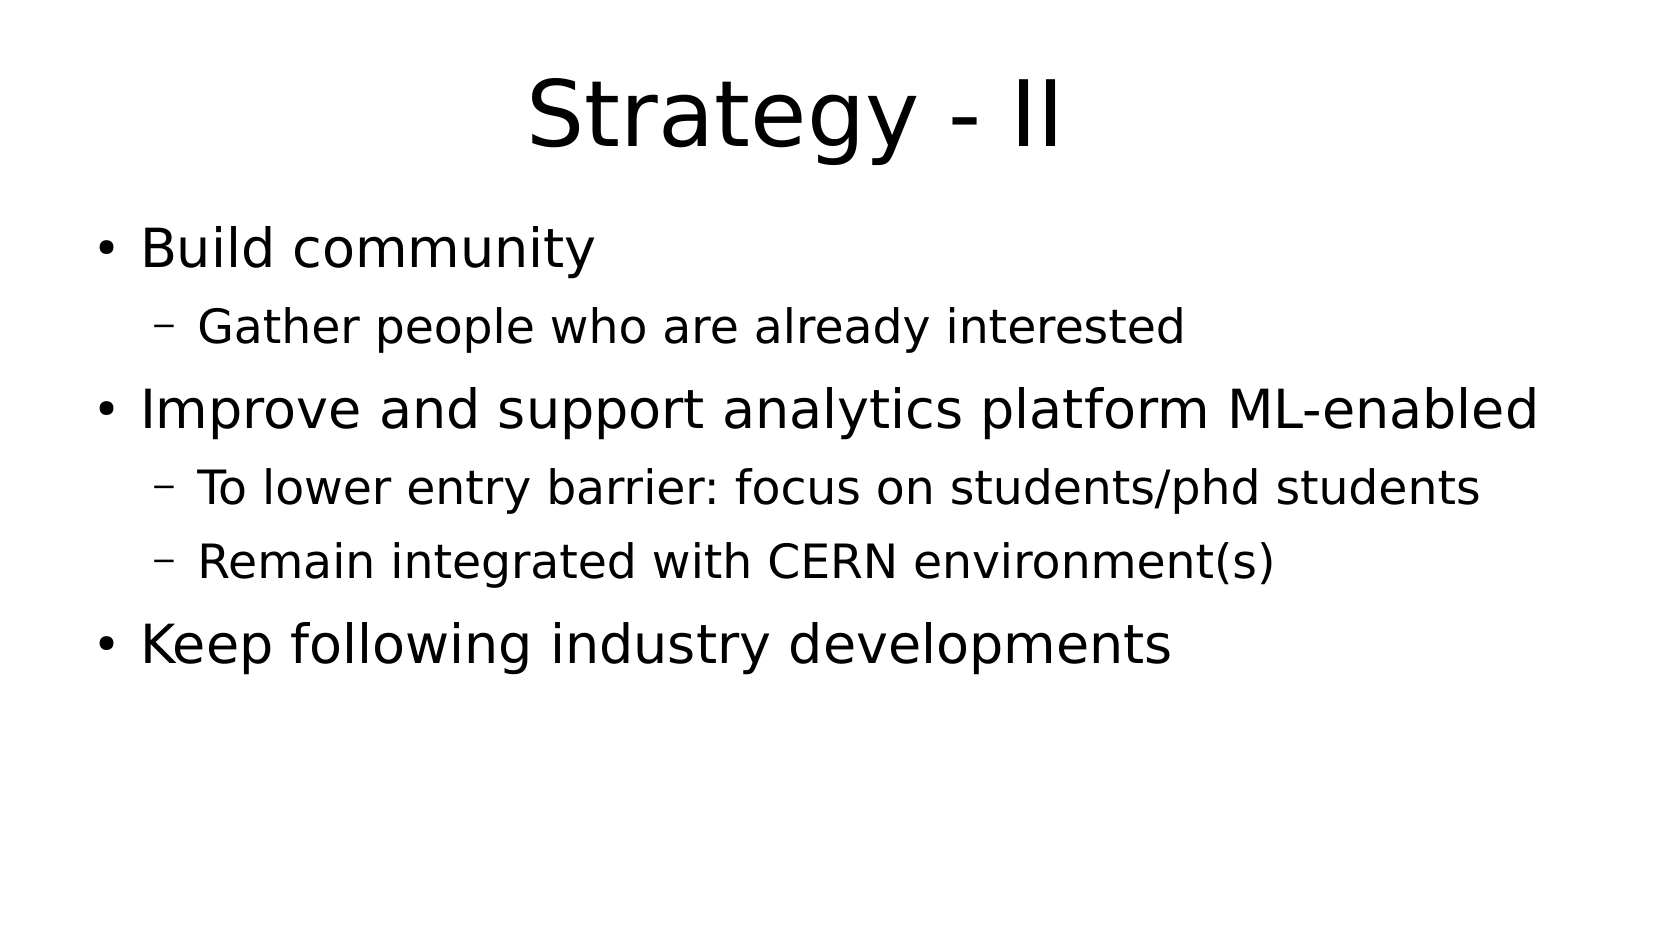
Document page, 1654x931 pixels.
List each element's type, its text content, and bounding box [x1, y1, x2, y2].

title Strategy - II [82, 37, 1571, 193]
list Build community Gather people who are already interested Improve and support analytics platform ML-enabled To lower entry barrier: focus on students/phd students Remain integrated with CERN environment(s) Keep following industry developments [82, 217, 1571, 758]
